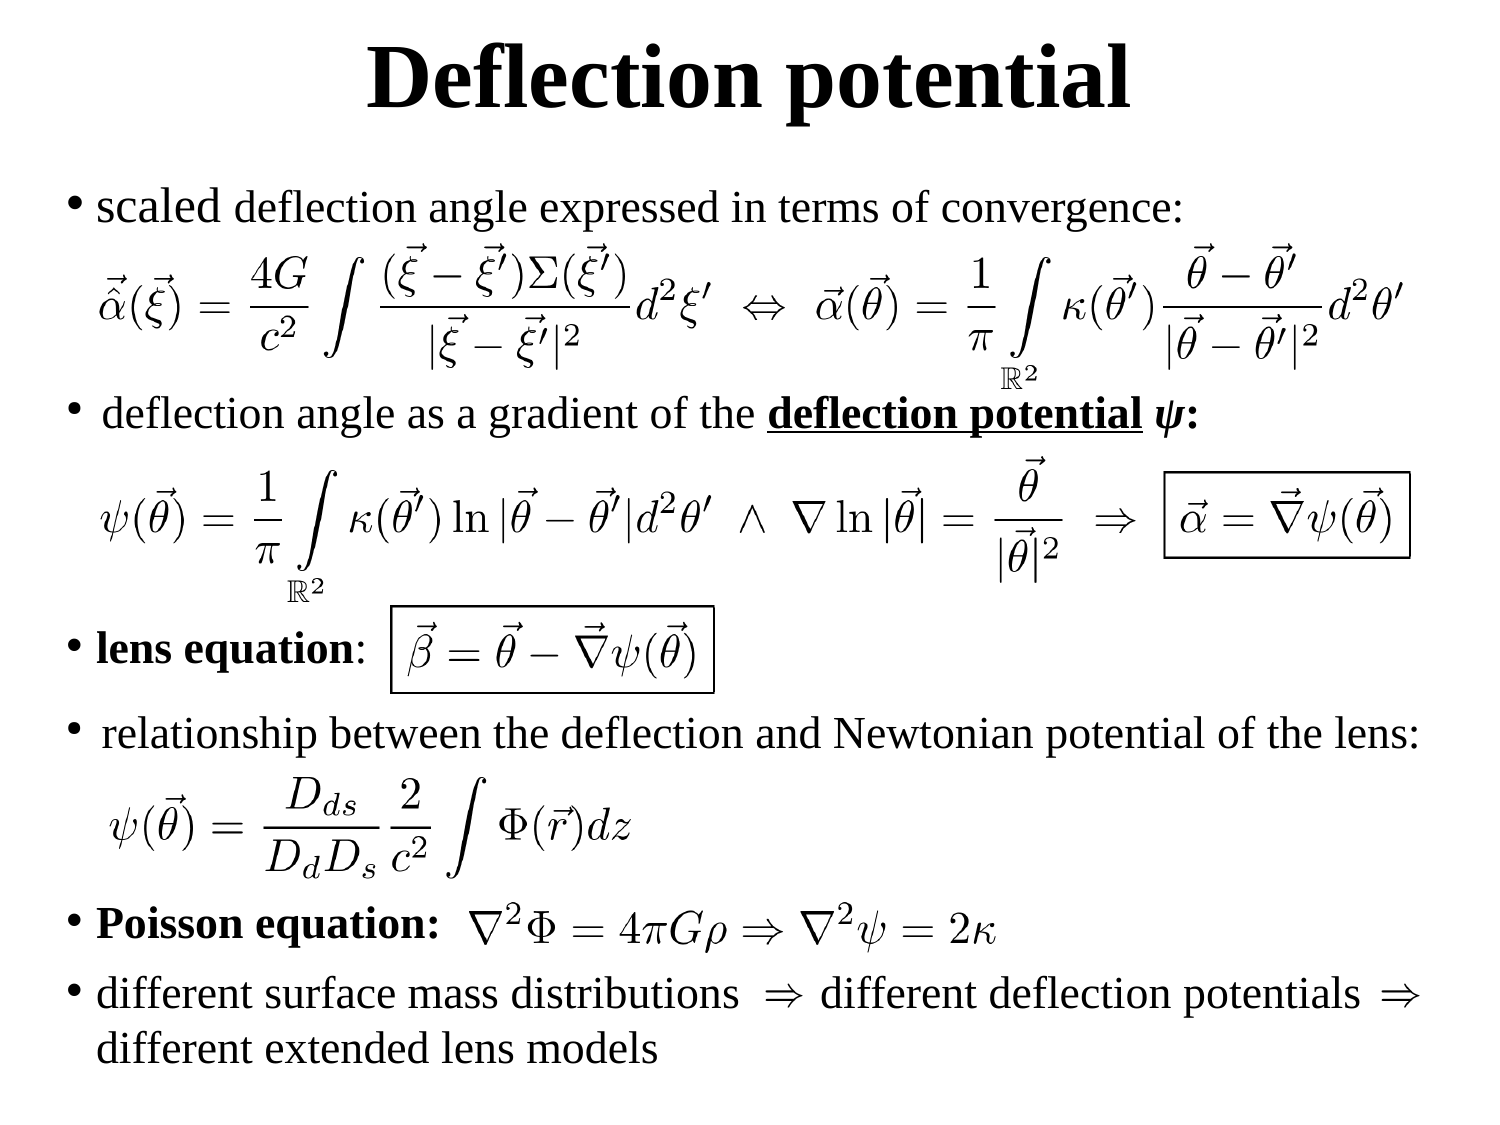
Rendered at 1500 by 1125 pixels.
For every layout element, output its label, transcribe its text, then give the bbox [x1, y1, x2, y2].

text_box scaled deflection angle expressed in terms of convergence: deflection angle as a gradient of the deflection potential ψ: lens equation: relationship between the deflection and Newtonian potential of the lens: Poisson equation: different surface mass distributions different deflection potentials different extended lens models [51, 164, 1447, 1055]
picture [109, 776, 631, 879]
picture [99, 243, 1403, 389]
picture [765, 983, 803, 1008]
text_box Deflection potential [74, 12, 1425, 130]
picture [390, 605, 715, 694]
picture [100, 456, 1411, 602]
picture [468, 902, 996, 953]
picture [1381, 983, 1420, 1008]
